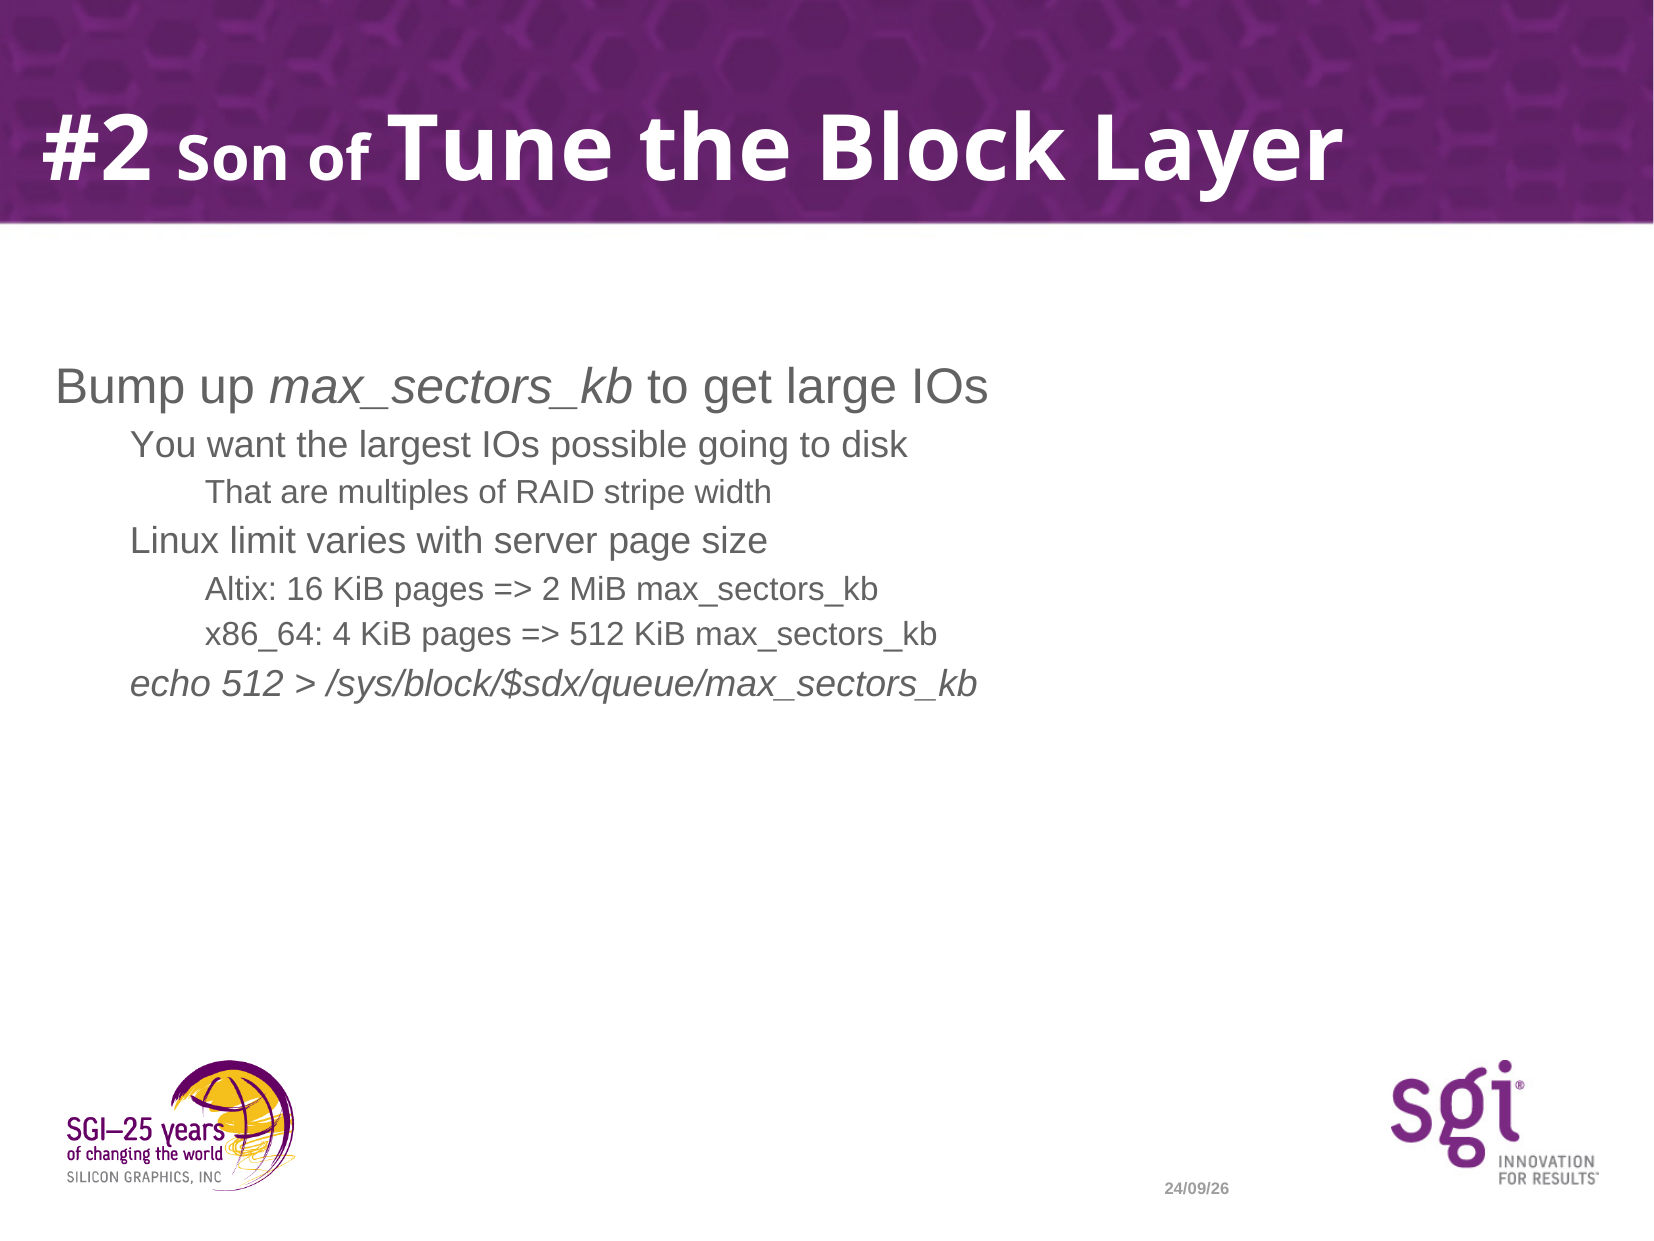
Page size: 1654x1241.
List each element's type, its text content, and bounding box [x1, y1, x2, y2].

list Bump up max_sectors_kb to get large IOs You want the largest IOs possible going to disk That are multiples of RAID stripe width Linux limit varies with server page size Altix: 16 KiB pages => 2 MiB max_sectors_kb x86_64: 4 KiB pages => 512 KiB max_sectors_kb echo 512 > /sys/block/$sdx/queue/max_sectors_kb [55, 358, 1461, 937]
picture [0, 0, 1654, 1194]
title #2 Son of Tune the Block Layer [41, 48, 1447, 241]
